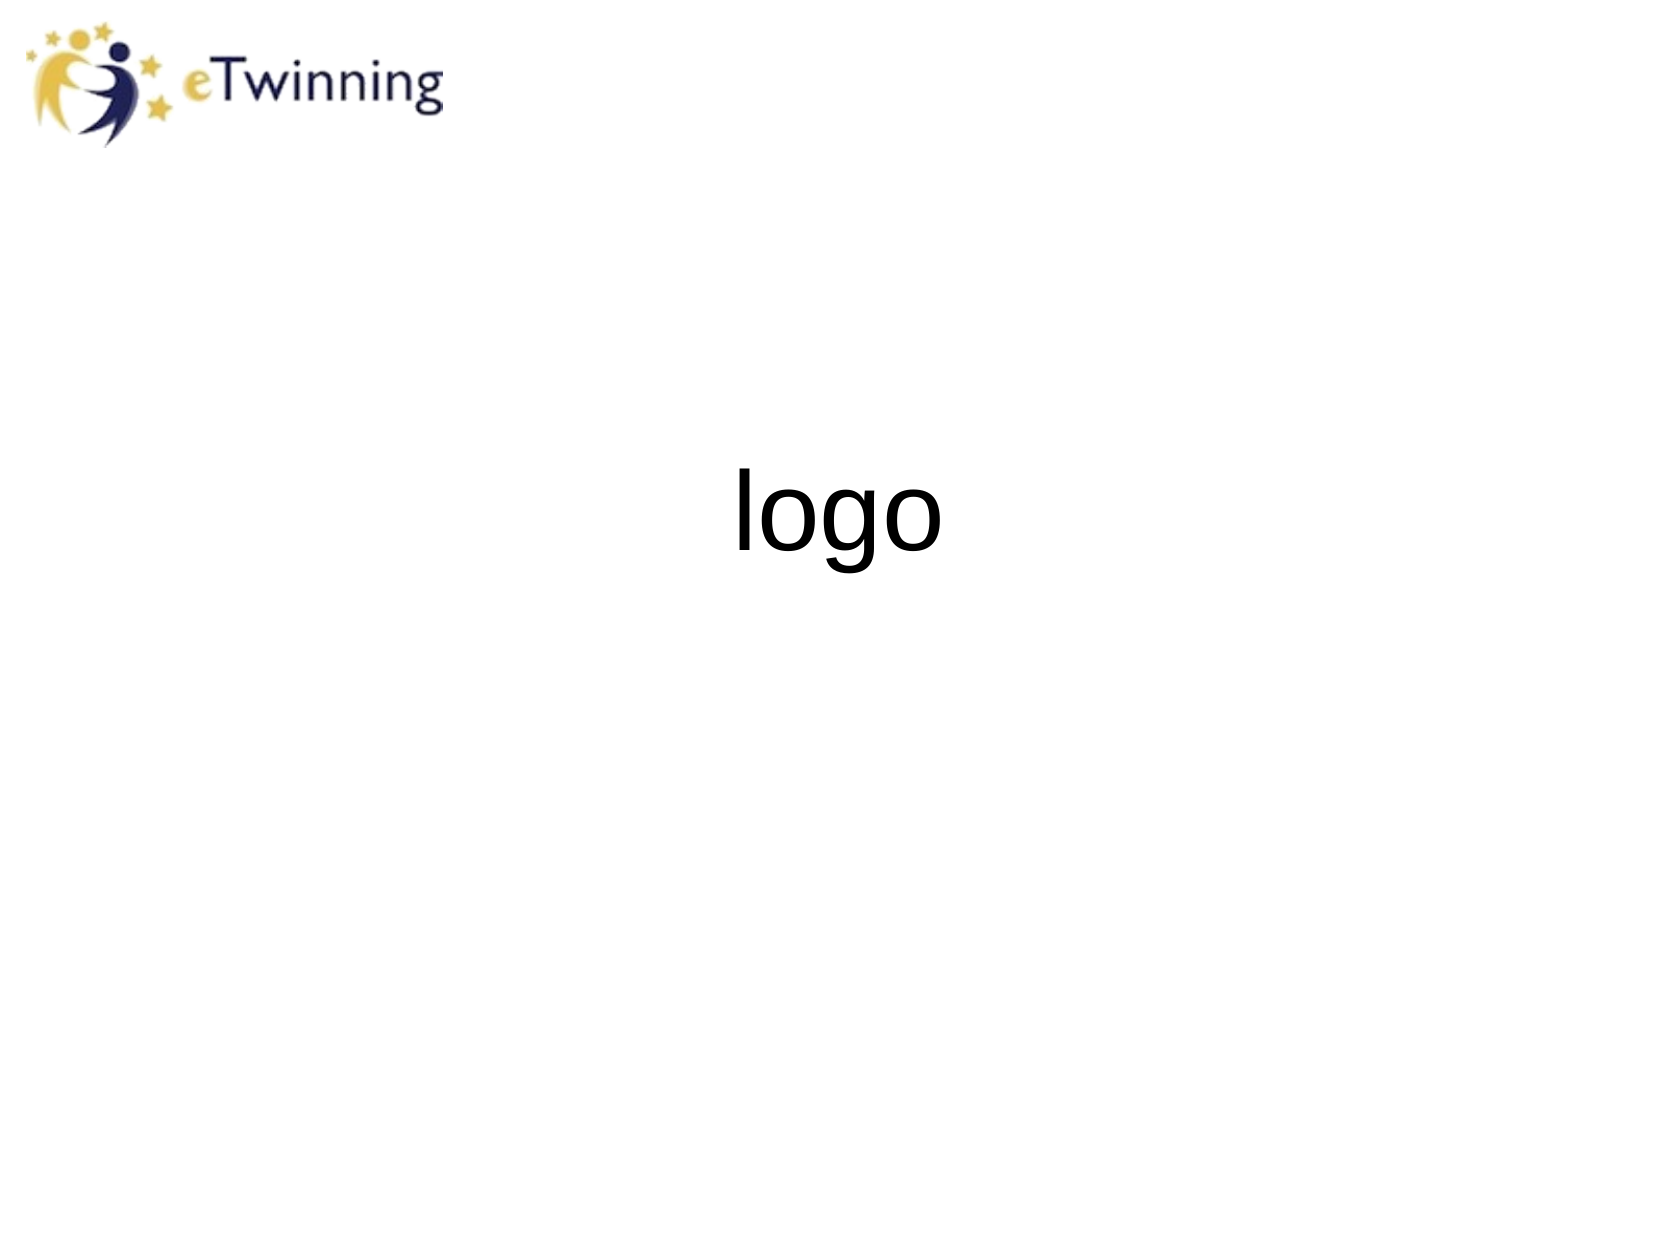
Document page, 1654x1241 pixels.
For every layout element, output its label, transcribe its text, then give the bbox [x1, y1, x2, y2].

title logo [94, 448, 1583, 575]
picture [26, 20, 443, 148]
